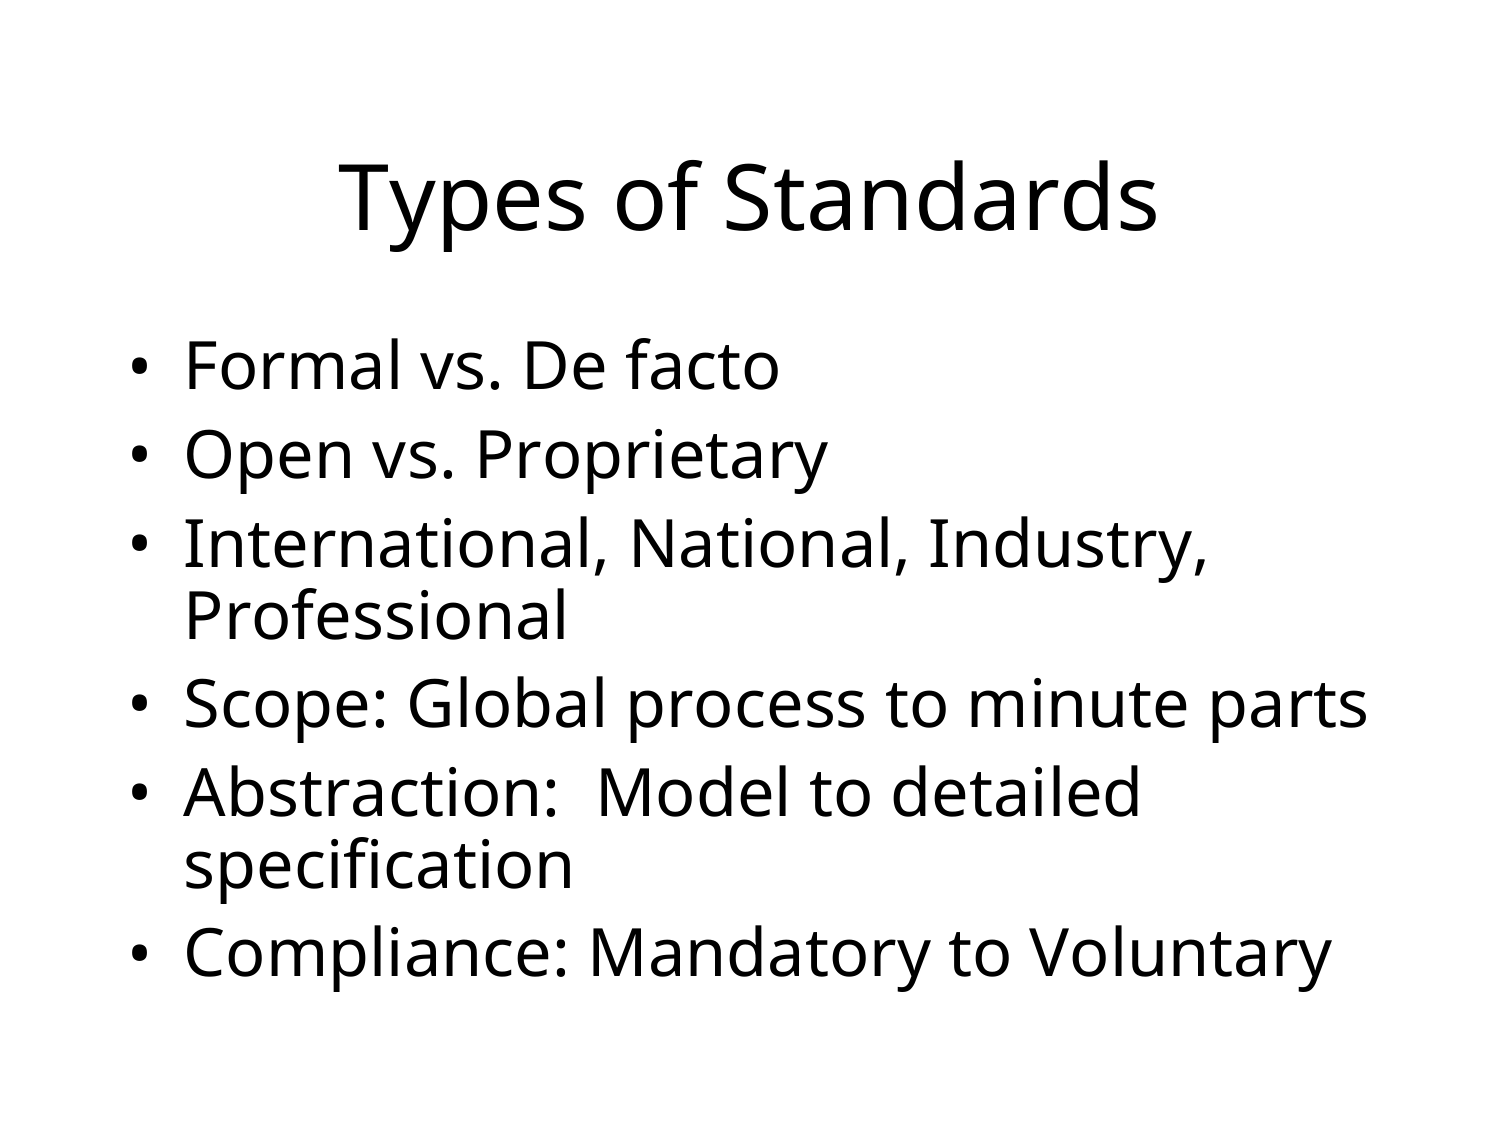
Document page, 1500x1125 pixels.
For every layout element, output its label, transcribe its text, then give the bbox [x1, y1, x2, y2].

list Formal vs. De facto Open vs. Proprietary International, National, Industry, Professional Scope: Global process to minute parts Abstraction: Model to detailed specification Compliance: Mandatory to Voluntary [112, 324, 1388, 1001]
title Types of Standards [112, 99, 1388, 288]
